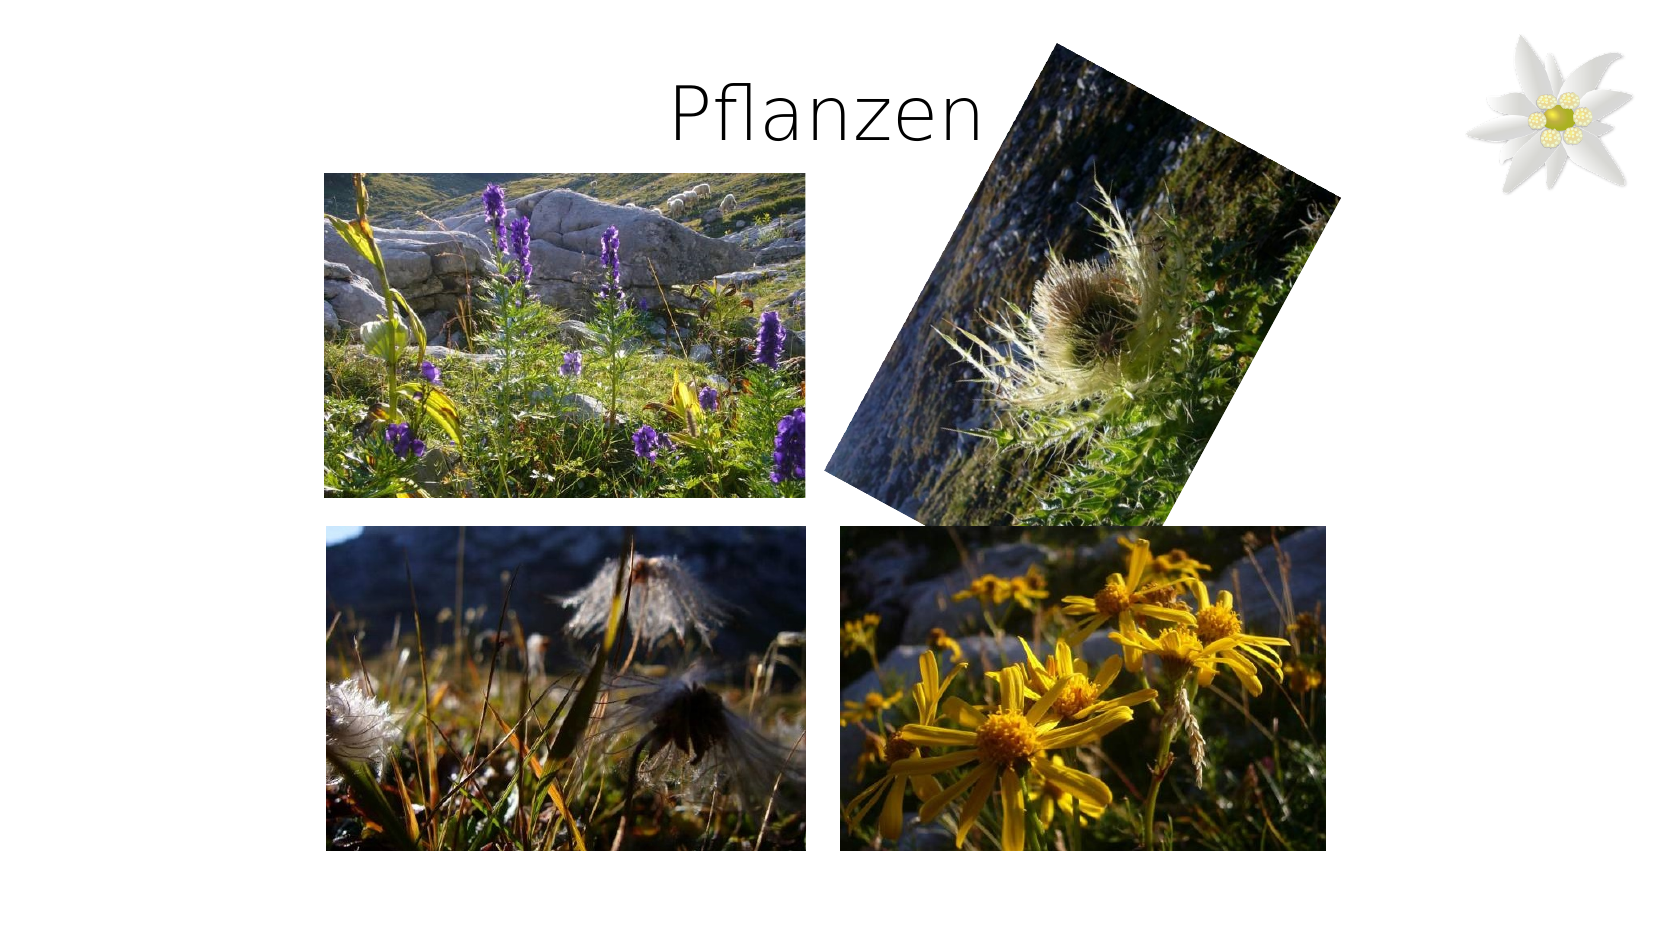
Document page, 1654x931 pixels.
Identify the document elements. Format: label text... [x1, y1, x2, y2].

picture [323, 173, 806, 498]
picture [325, 525, 807, 851]
title Pflanzen [82, 37, 1571, 193]
picture [823, 193, 1342, 851]
picture [1460, 29, 1638, 200]
